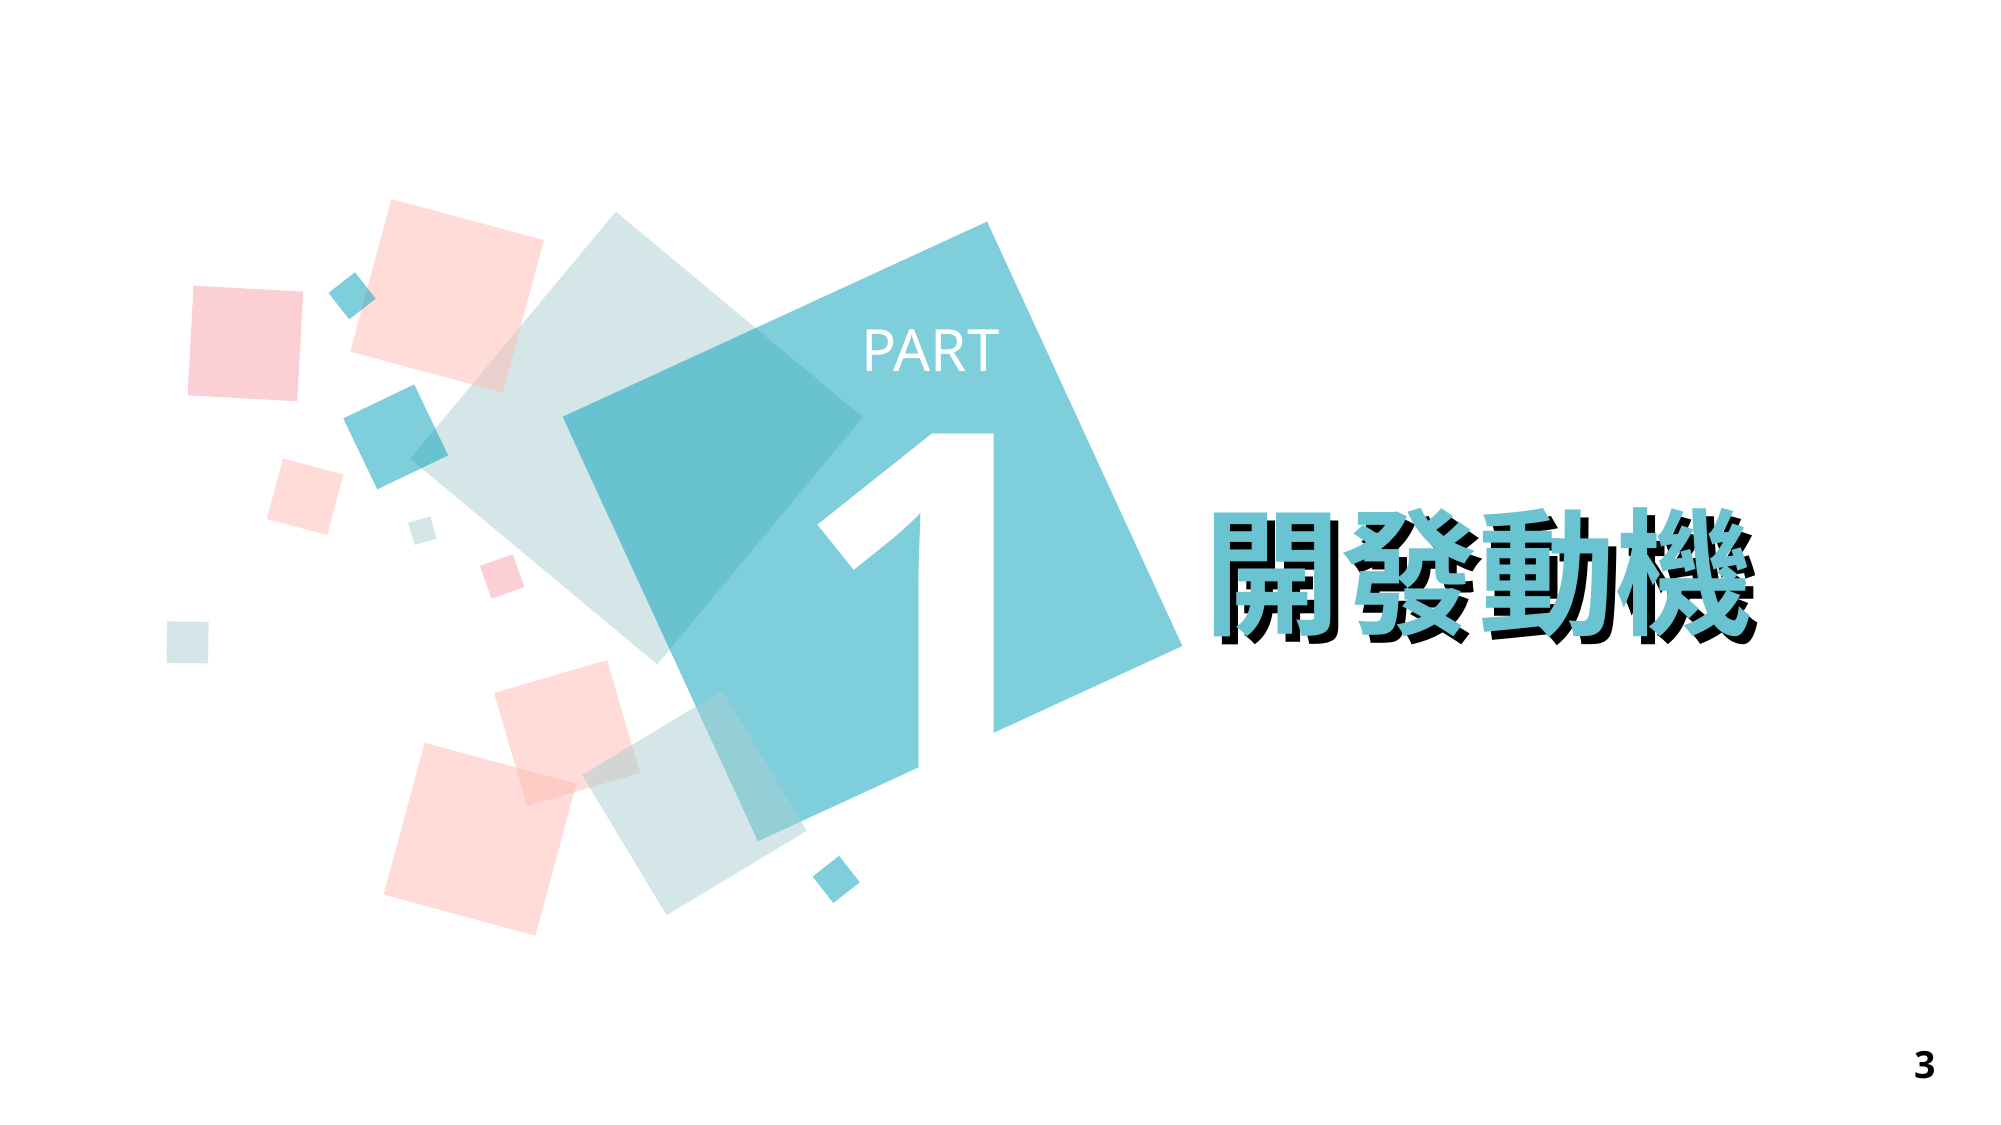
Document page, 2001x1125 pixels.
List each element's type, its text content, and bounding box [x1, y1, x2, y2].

text_box PART [845, 305, 1016, 392]
text_box 1 [774, 283, 1087, 903]
text_box 3 [1899, 1033, 1951, 1094]
text_box 開發動機 [1188, 479, 1774, 662]
